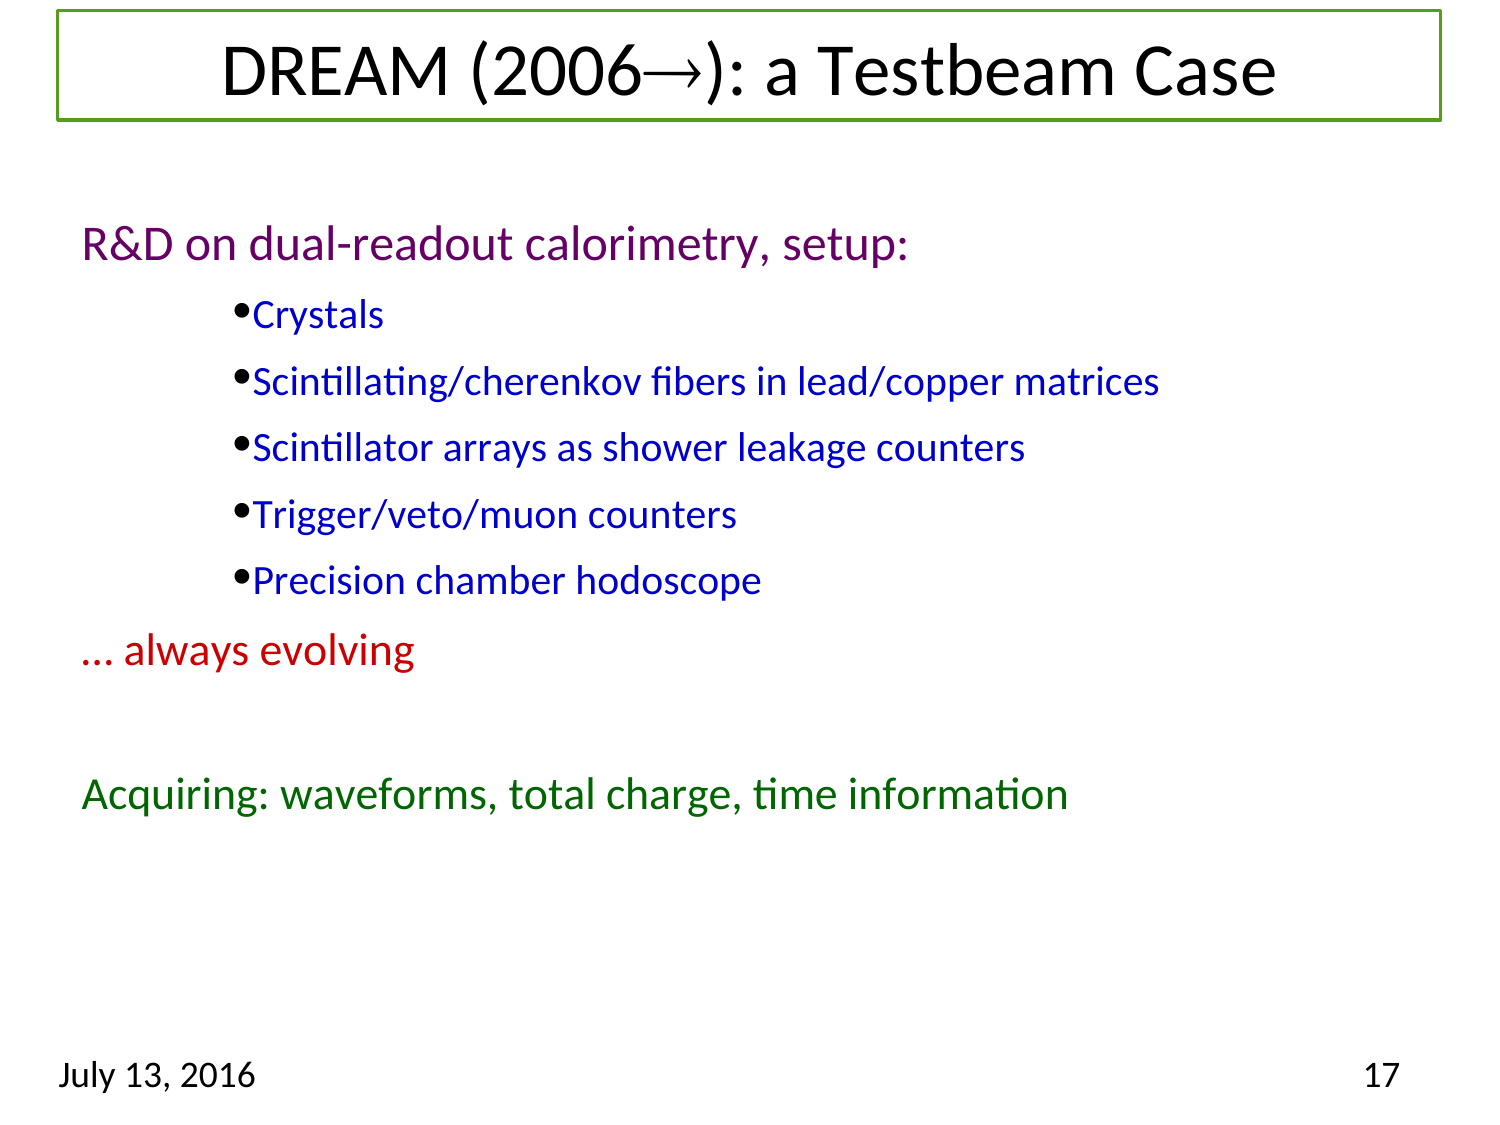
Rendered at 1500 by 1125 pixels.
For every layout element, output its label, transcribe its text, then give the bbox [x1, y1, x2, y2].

text_box R&D on dual-readout calorimetry, setup: Crystals Scintillating/cherenkov fibers in lead/copper matrices Scintillator arrays as shower leakage counters Trigger/veto/muon counters Precision chamber hodoscope … always evolving Acquiring: waveforms, total charge, time information [81, 210, 1351, 1000]
title DREAM (2006): a Testbeam Case [57, 10, 1441, 121]
